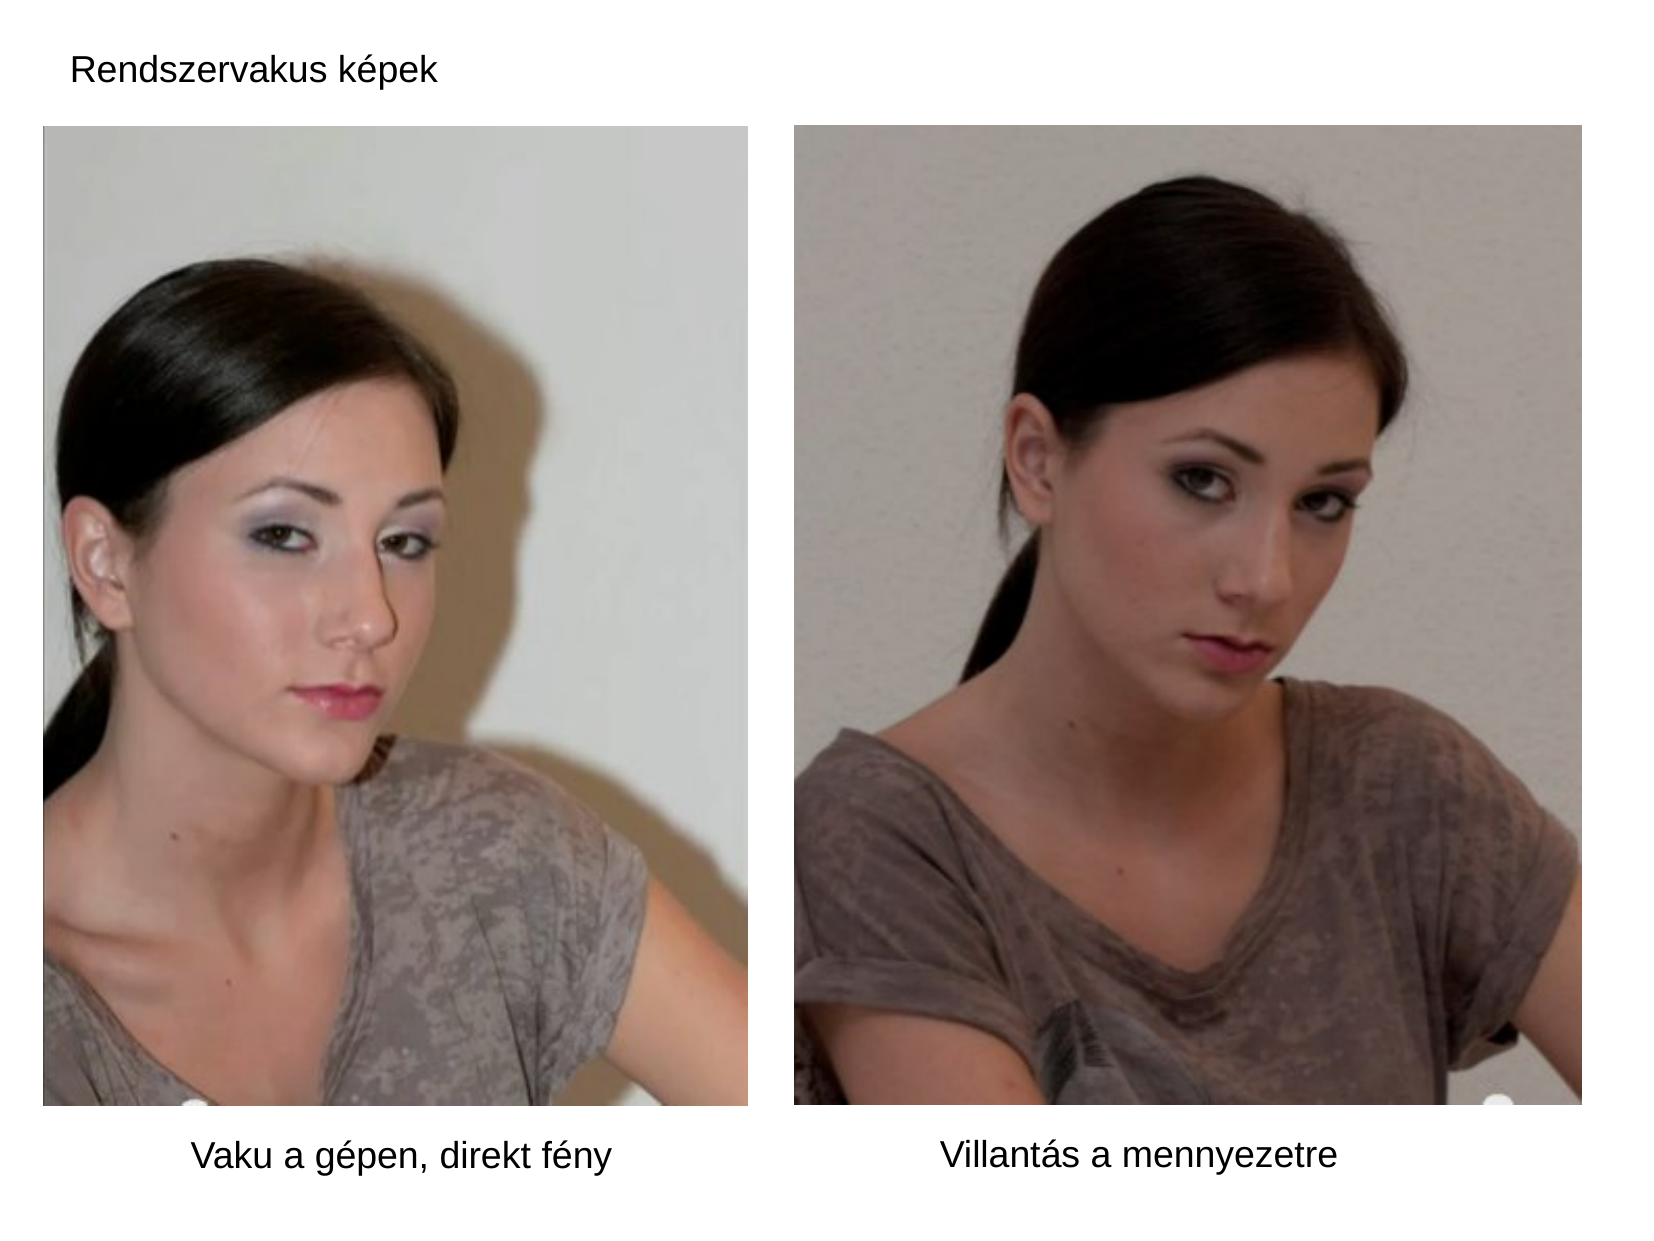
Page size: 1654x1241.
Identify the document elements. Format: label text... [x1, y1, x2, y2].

picture [43, 126, 748, 1106]
text_box Villantás a mennyezetre [925, 1125, 1353, 1183]
text_box Rendszervakus képek [55, 40, 453, 98]
picture [794, 125, 1582, 1105]
text_box Vaku a gépen, direkt fény [175, 1127, 627, 1185]
